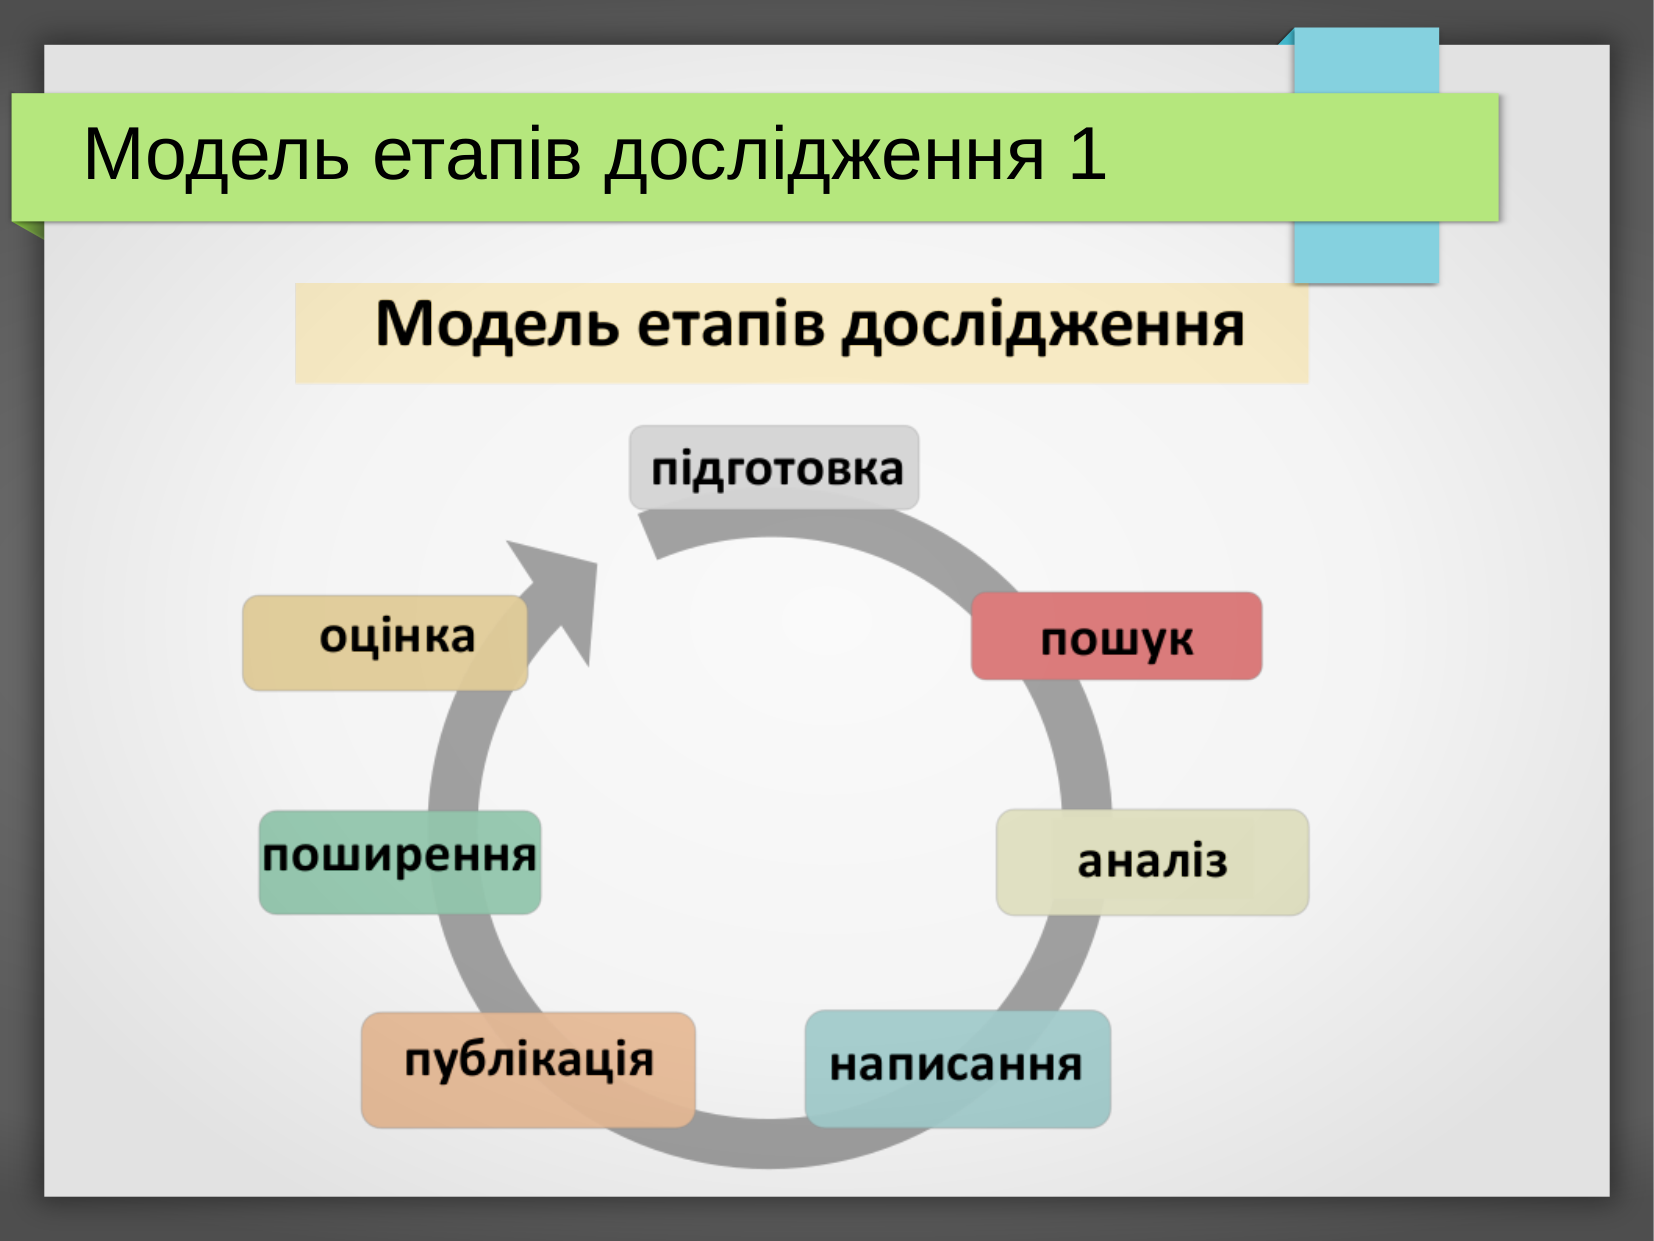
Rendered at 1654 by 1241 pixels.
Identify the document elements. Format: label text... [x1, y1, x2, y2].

picture [0, 0, 1654, 1241]
title Модель етапів дослідження 1 [82, 94, 1264, 213]
